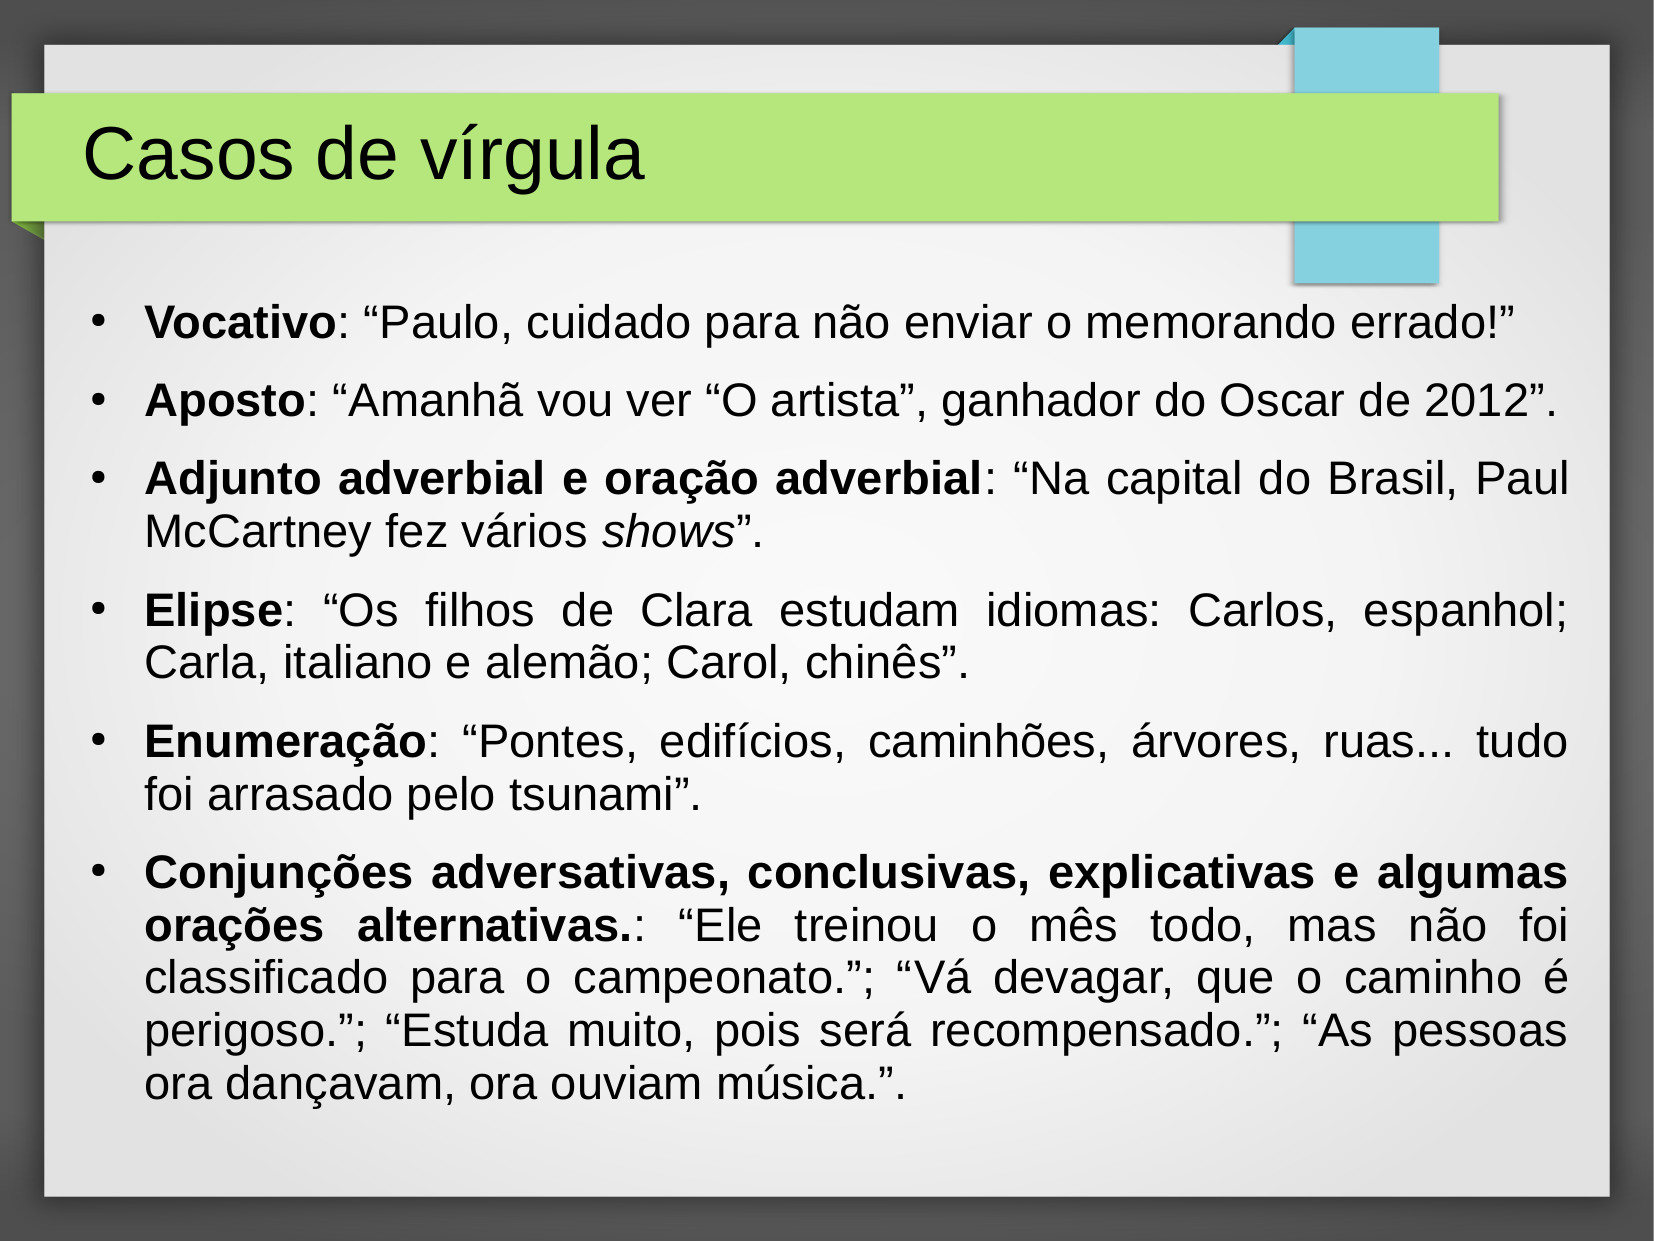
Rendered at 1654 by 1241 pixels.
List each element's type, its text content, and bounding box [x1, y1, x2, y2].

title Casos de vírgula [82, 94, 1264, 213]
list Vocativo: “Paulo, cuidado para não enviar o memorando errado!” Aposto: “Amanhã vou ver “O artista”, ganhador do Oscar de 2012”. Adjunto adverbial e oração adverbial: “Na capital do Brasil, Paul McCartney fez vários shows”. Elipse: “Os filhos de Clara estudam idiomas: Carlos, espanhol; Carla, italiano e alemão; Carol, chinês”. Enumeração: “Pontes, edifícios, caminhões, árvores, ruas... tudo foi arrasado pelo tsunami”. Conjunções adversativas, conclusivas, explicativas e algumas orações alternativas.: “Ele treinou o mês todo, mas não foi classificado para o campeonato.”; “Vá devagar, que o caminho é perigoso.”; “Estuda muito, pois será recompensado.”; “As pessoas ora dançavam, ora ouviam música.”. [82, 295, 1571, 1146]
picture [0, 0, 1654, 1241]
